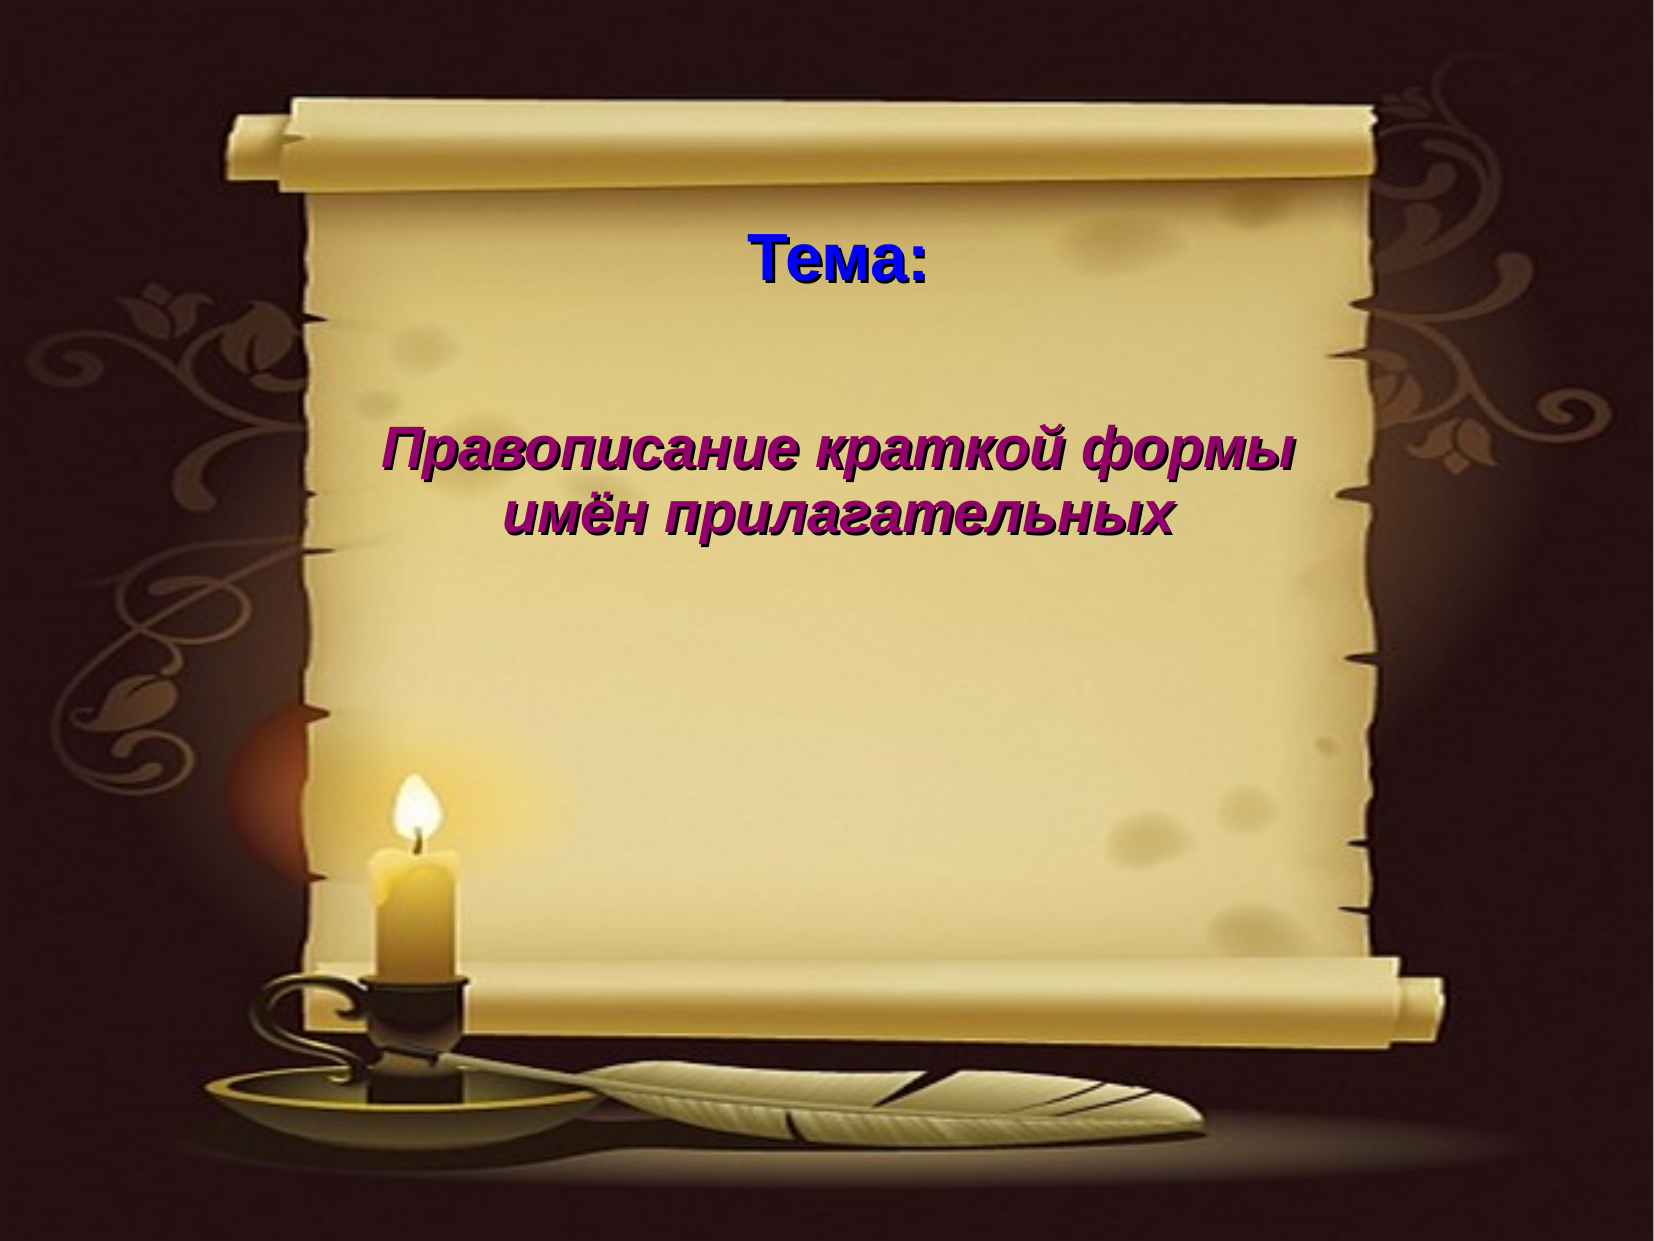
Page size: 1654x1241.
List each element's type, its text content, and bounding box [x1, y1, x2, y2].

text_box Тема: [413, 212, 1264, 303]
picture [0, 0, 1654, 1241]
text_box Правописание краткой формы имён прилагательных [307, 407, 1371, 556]
